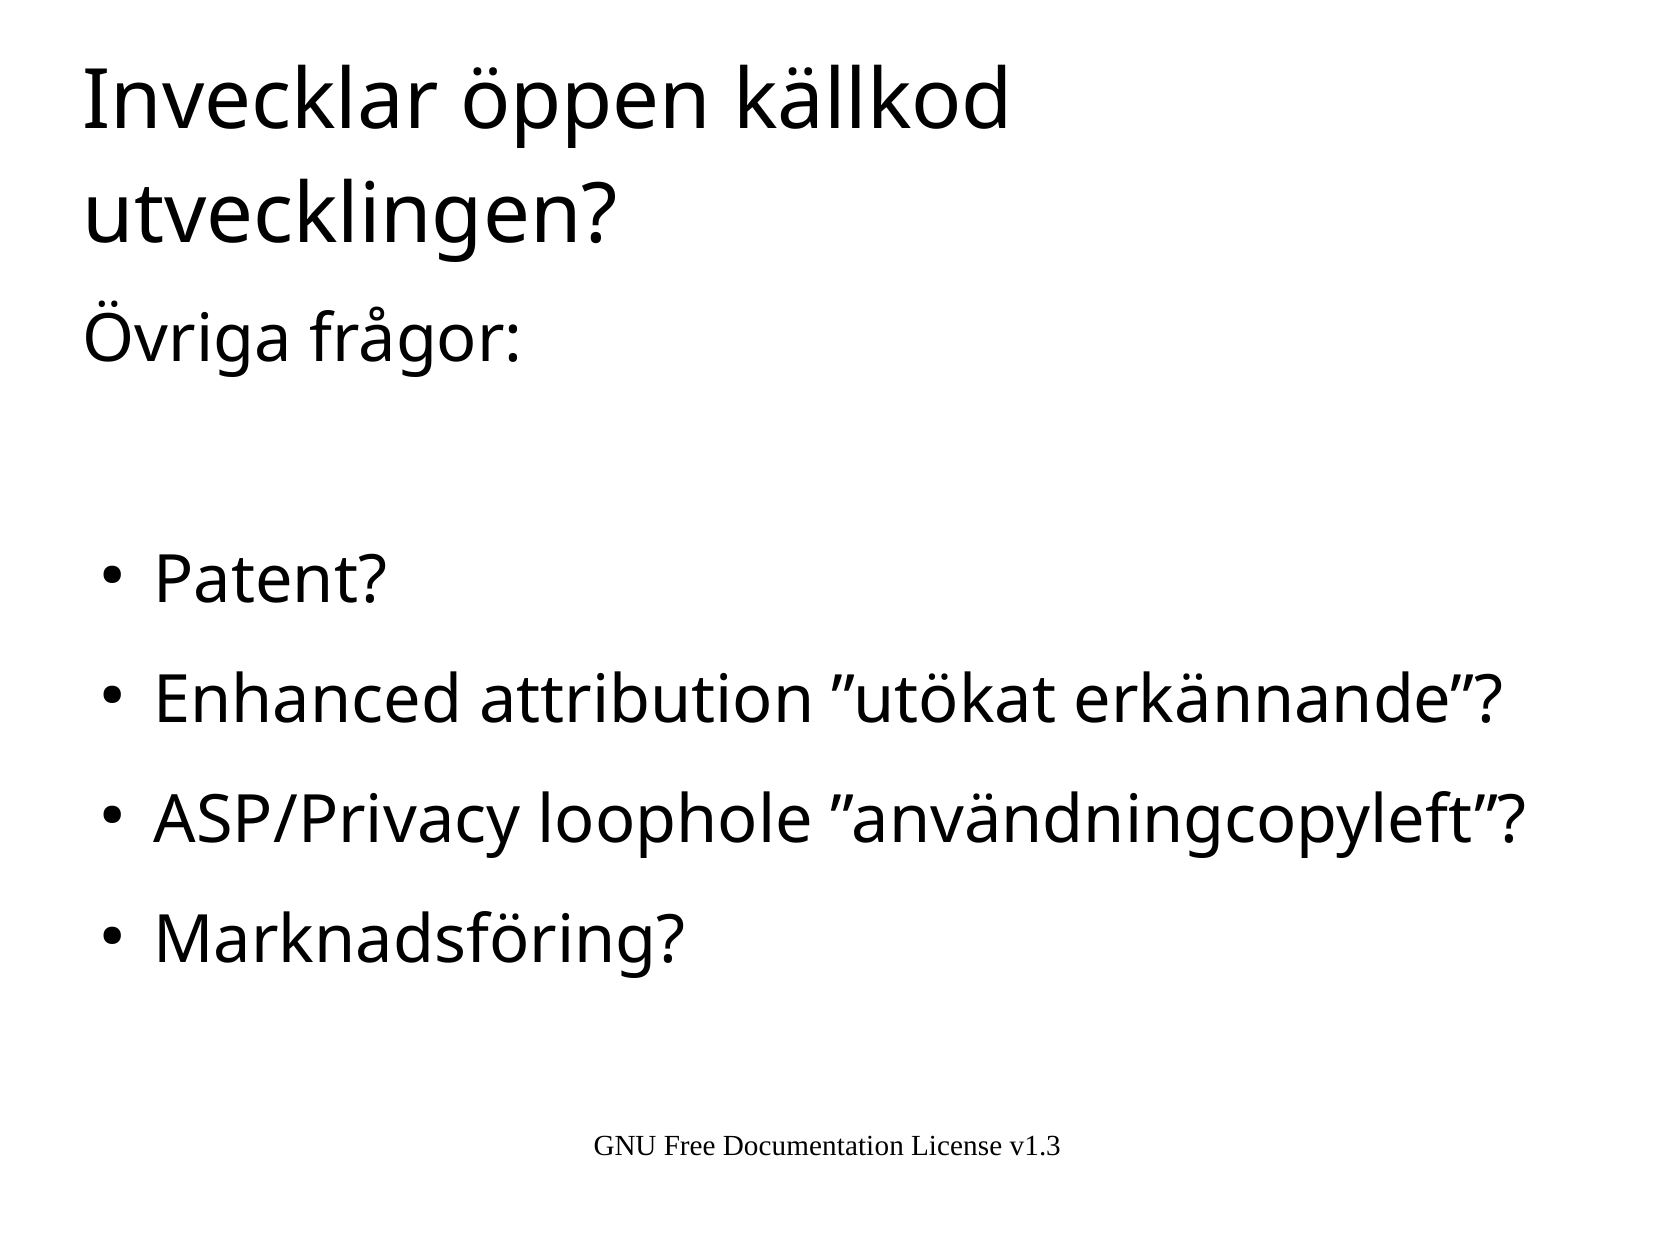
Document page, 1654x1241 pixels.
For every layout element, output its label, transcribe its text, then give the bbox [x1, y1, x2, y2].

title Invecklar öppen källkod utvecklingen? [82, 49, 1571, 257]
list Övriga frågor: Patent? Enhanced attribution ”utökat erkännande”? ASP/Privacy loophole ”användningcopyleft”? Marknadsföring? [82, 290, 1538, 1010]
